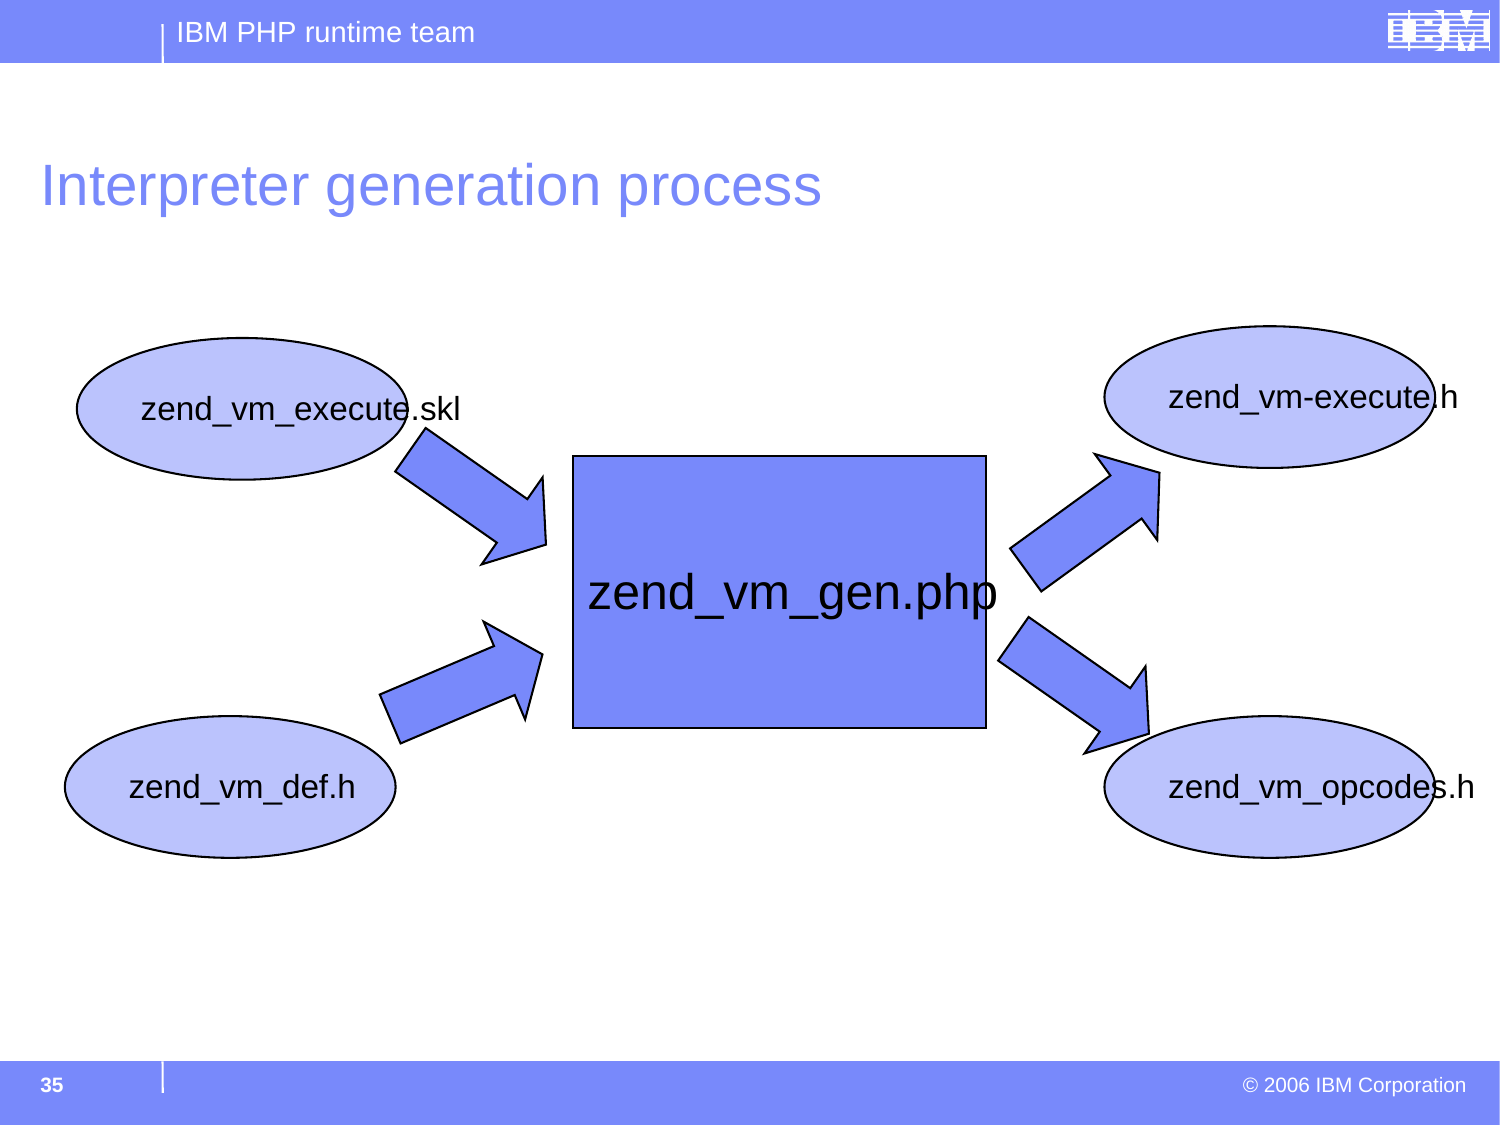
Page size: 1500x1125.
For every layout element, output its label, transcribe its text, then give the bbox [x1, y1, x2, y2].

text_box [395, 427, 546, 565]
text_box zend_vm_execute.skl [76, 337, 408, 480]
text_box [379, 621, 543, 744]
text_box [1010, 454, 1160, 592]
title Interpreter generation process [25, 123, 1378, 225]
text_box zend_vm_opcodes.h [1104, 716, 1436, 858]
text_box zend_vm_def.h [64, 716, 396, 858]
text_box zend_vm-execute.h [1104, 326, 1436, 468]
text_box zend_vm_gen.php [572, 456, 987, 728]
text_box [998, 617, 1149, 754]
